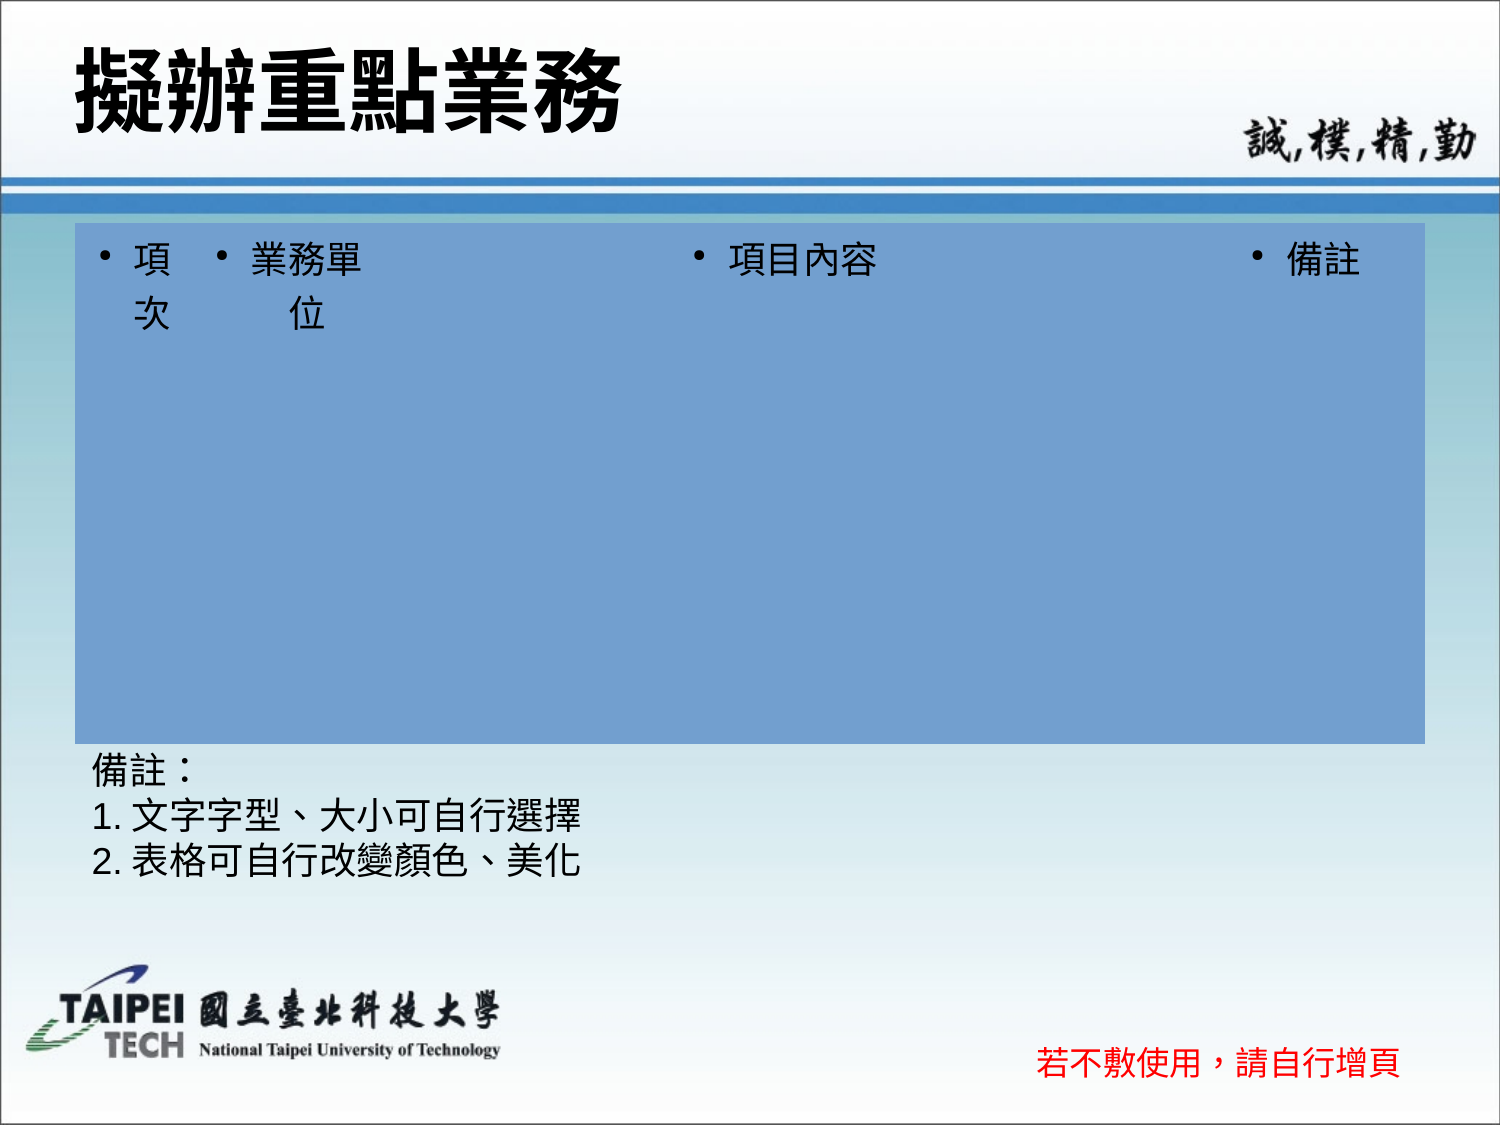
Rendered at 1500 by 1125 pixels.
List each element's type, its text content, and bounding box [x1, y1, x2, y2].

table_cell [1187, 687, 1425, 744]
table_cell [384, 630, 1187, 687]
table_cell [195, 516, 384, 573]
table_cell [384, 346, 1187, 403]
table_cell [75, 630, 195, 687]
text_box 備註： 1.文字字型、大小可自行選擇 2.表格可自行改變顏色、美化 [76, 739, 691, 892]
table_cell [1187, 403, 1425, 460]
table_header 備註 [1187, 223, 1425, 346]
table_cell [195, 403, 384, 460]
table_cell [75, 687, 195, 744]
table_cell [195, 346, 384, 403]
table_cell [75, 403, 195, 460]
table_cell [384, 516, 1187, 573]
table_cell [75, 516, 195, 573]
table_header 項目內容 [384, 223, 1187, 346]
table_header 項次 [75, 223, 195, 346]
table_header 業務單位 [195, 223, 384, 346]
table_cell [1187, 460, 1425, 516]
text_box 若不敷使用，請自行增頁 [1021, 1035, 1471, 1091]
table_cell [195, 573, 384, 630]
table_cell [75, 460, 195, 516]
table_cell [384, 687, 1187, 744]
table_cell [384, 573, 1187, 630]
table_cell [75, 573, 195, 630]
title 擬辦重點業務 [59, 0, 1182, 178]
table_cell [195, 687, 384, 739]
table_cell [1187, 516, 1425, 573]
table_cell [1187, 573, 1425, 630]
table_cell [75, 346, 195, 403]
table_cell [195, 460, 384, 516]
table_cell [384, 403, 1187, 460]
table_cell [195, 630, 384, 687]
table_cell [384, 460, 1187, 516]
table_cell [1187, 346, 1425, 403]
table_cell [1187, 630, 1425, 687]
